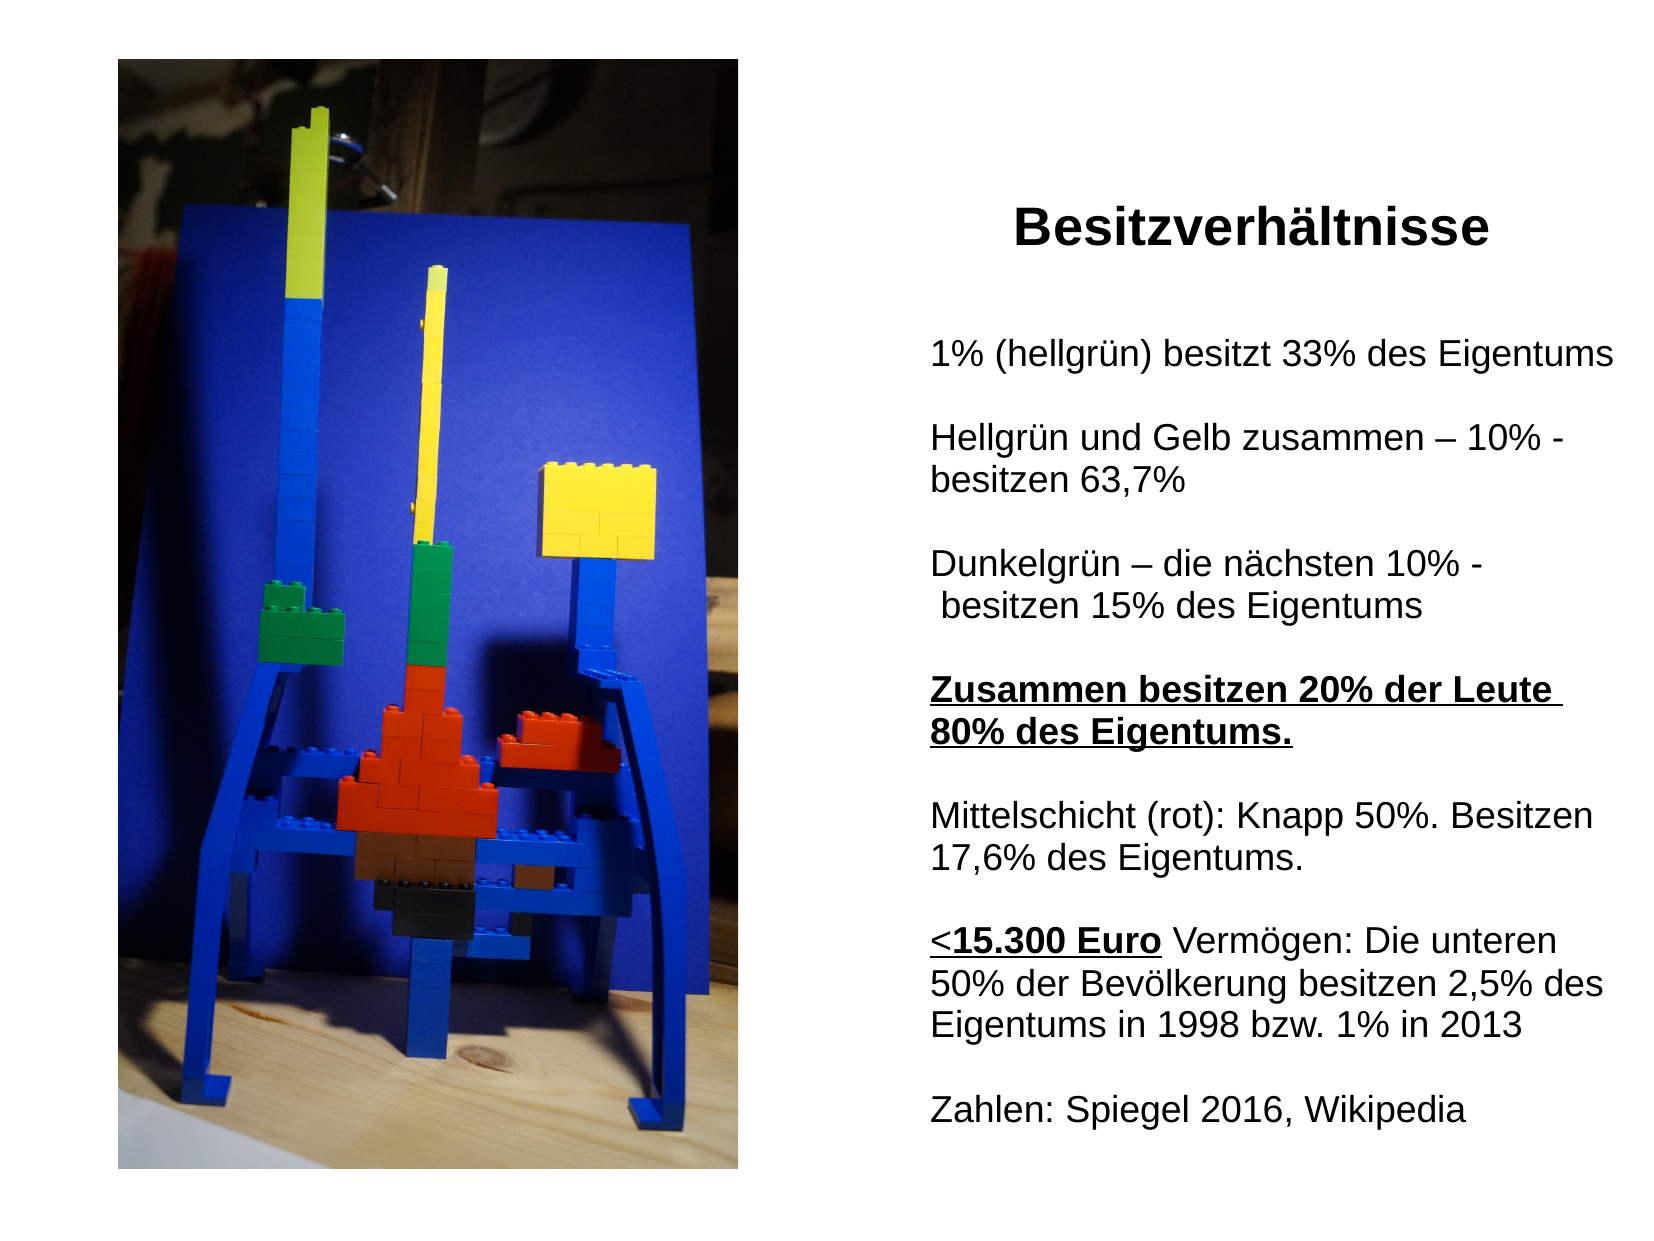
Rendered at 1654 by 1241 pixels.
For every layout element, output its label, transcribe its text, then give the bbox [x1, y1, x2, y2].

text_box 1% (hellgrün) besitzt 33% des Eigentums Hellgrün und Gelb zusammen – 10% - besitzen 63,7% Dunkelgrün – die nächsten 10% - besitzen 15% des Eigentums Zusammen besitzen 20% der Leute 80% des Eigentums. Mittelschicht (rot): Knapp 50%. Besitzen 17,6% des Eigentums. <15.300 Euro Vermögen: Die unteren 50% der Bevölkerung besitzen 2,5% des Eigentums in 1998 bzw. 1% in 2013 Zahlen: Spiegel 2016, Wikipedia [915, 324, 1630, 1143]
text_box Besitzverhältnisse [999, 188, 1506, 266]
picture [118, 59, 739, 1169]
